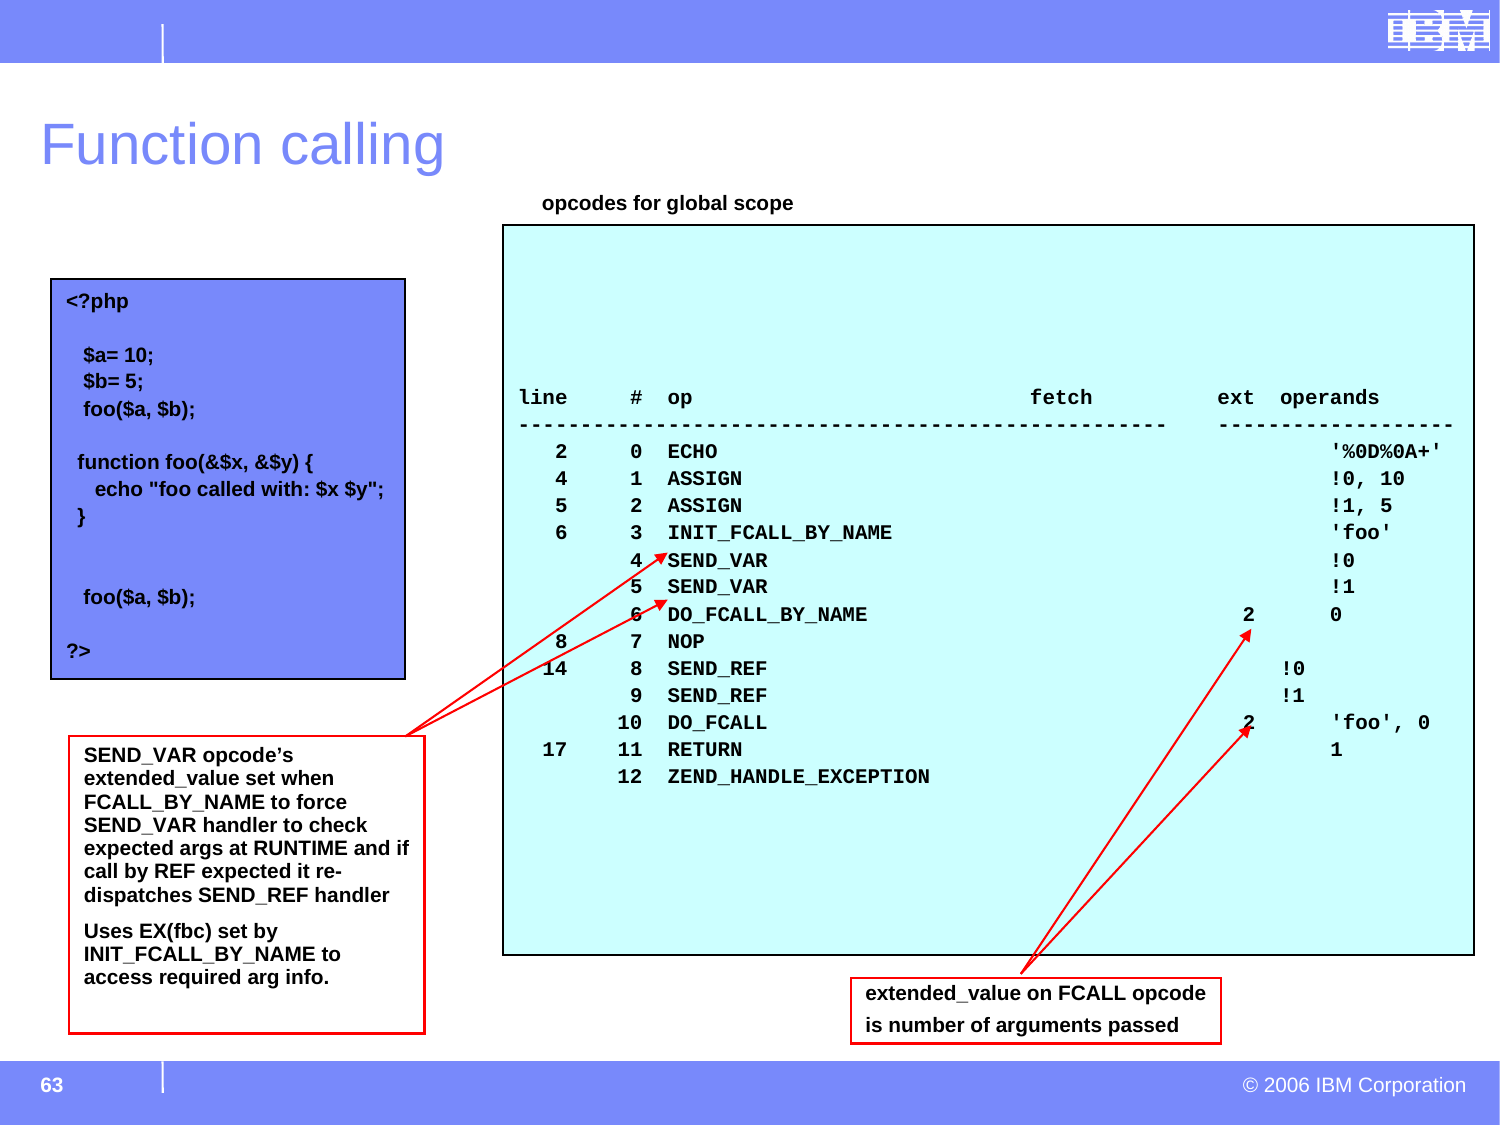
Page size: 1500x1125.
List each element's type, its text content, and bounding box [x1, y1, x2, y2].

text_box <?php $a= 10; $b= 5; foo($a, $b); function foo(&$x, &$y) { echo "foo called with: $x $y"; } foo($a, $b); ?> [51, 279, 406, 680]
text_box opcodes for global scope [526, 183, 809, 223]
text_box line # op fetch ext operands ---------------------------------------------------- ------------------- 2 0 ECHO '%0D%0A+' 4 1 ASSIGN !0, 10 5 2 ASSIGN !1, 5 6 3 INIT_FCALL_BY_NAME 'foo' 4 SEND_VAR !0 5 SEND_VAR !1 6 DO_FCALL_BY_NAME 2 0 8 7 NOP 14 8 SEND_REF !0 9 SEND_REF !1 10 DO_FCALL 2 'foo', 0 17 11 RETURN 1 12 ZEND_HANDLE_EXCEPTION [502, 224, 1475, 955]
text_box SEND_VAR opcode’s extended_value set when FCALL_BY_NAME to force SEND_VAR handler to check expected args at RUNTIME and if call by REF expected it re-dispatches SEND_REF handler Uses EX(fbc) set by INIT_FCALL_BY_NAME to access required arg info. [69, 736, 425, 1034]
title Function calling [25, 82, 1378, 184]
text_box extended_value on FCALL opcode is number of arguments passed [850, 977, 1222, 1044]
